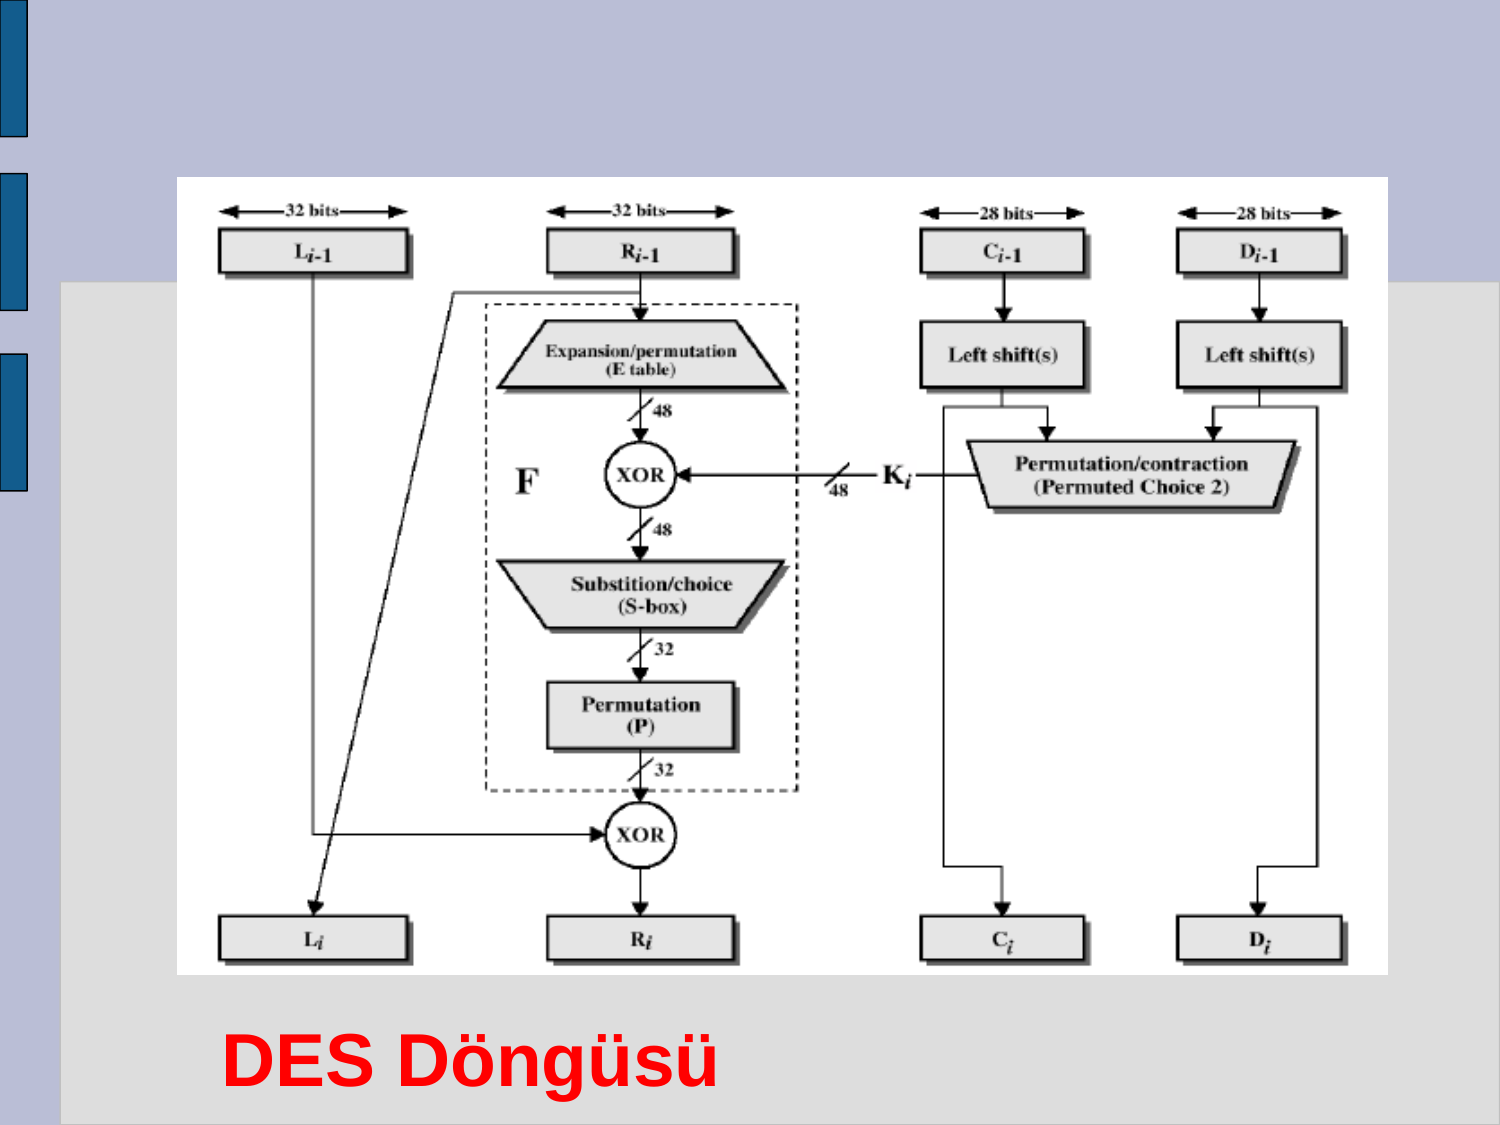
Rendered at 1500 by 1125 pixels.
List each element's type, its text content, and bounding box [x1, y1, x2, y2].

picture [177, 177, 1388, 975]
text_box DES Döngüsü [206, 1003, 1329, 1109]
